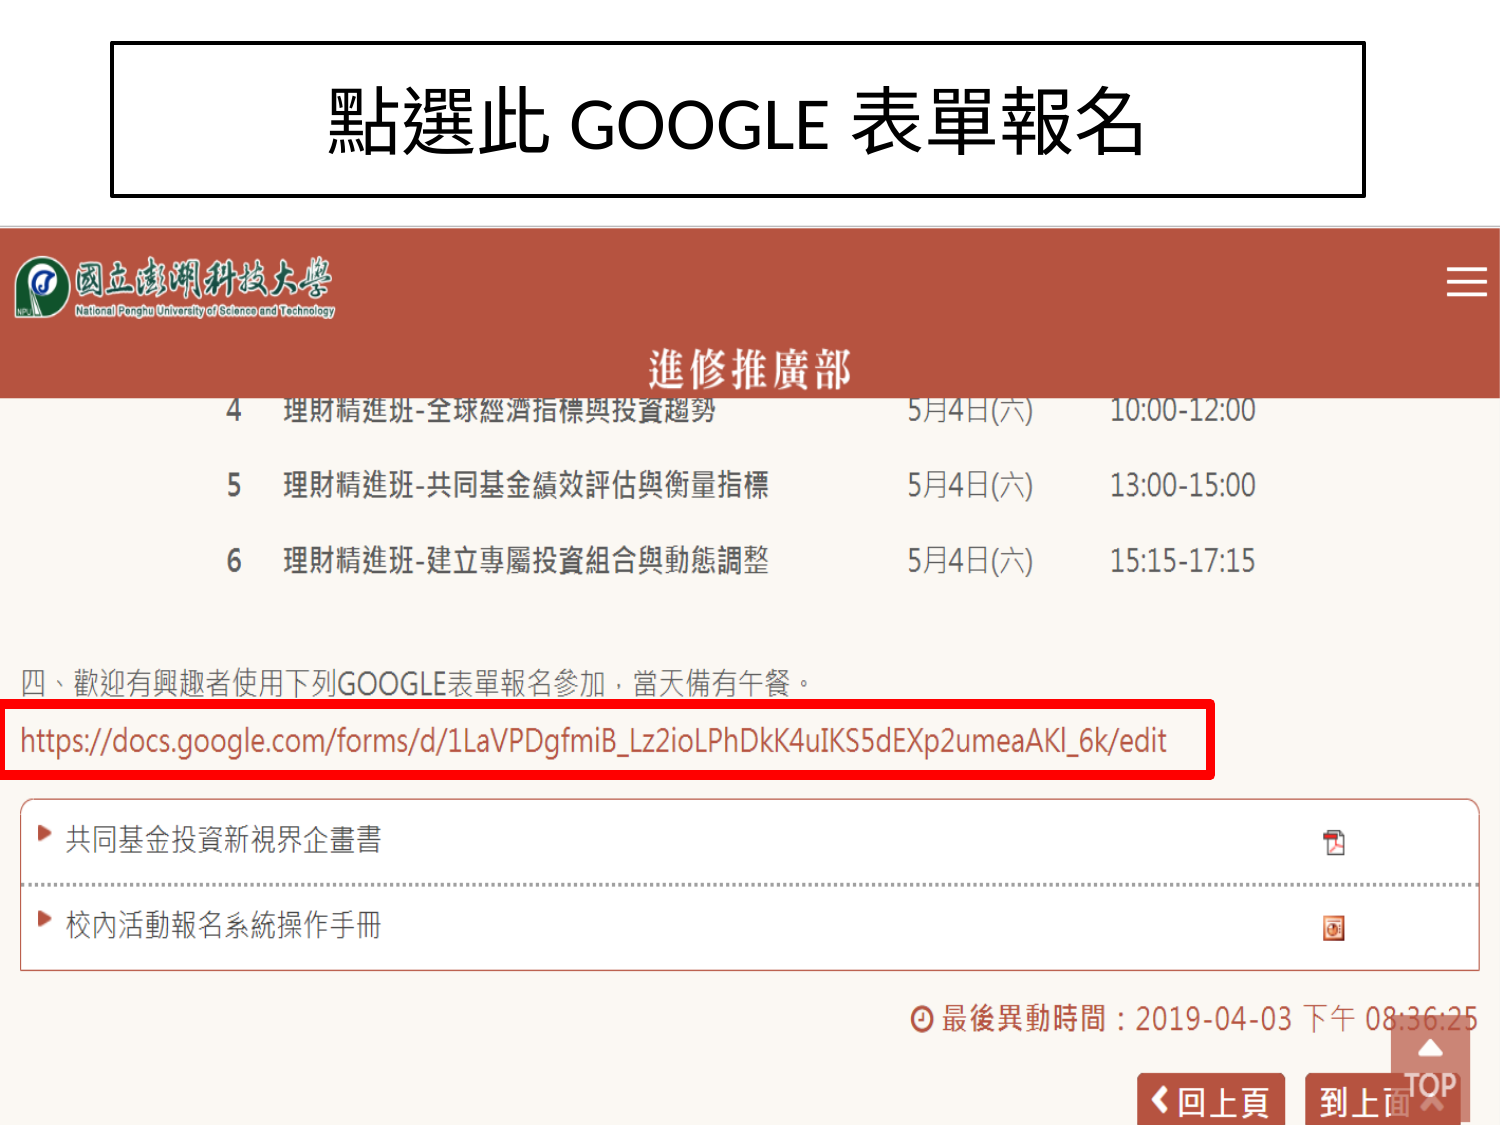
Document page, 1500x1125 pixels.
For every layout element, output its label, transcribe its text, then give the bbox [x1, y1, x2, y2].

text_box 點選此GOOGLE表單報名 [112, 42, 1365, 197]
picture [5, 709, 1206, 770]
picture [0, 225, 1500, 1125]
